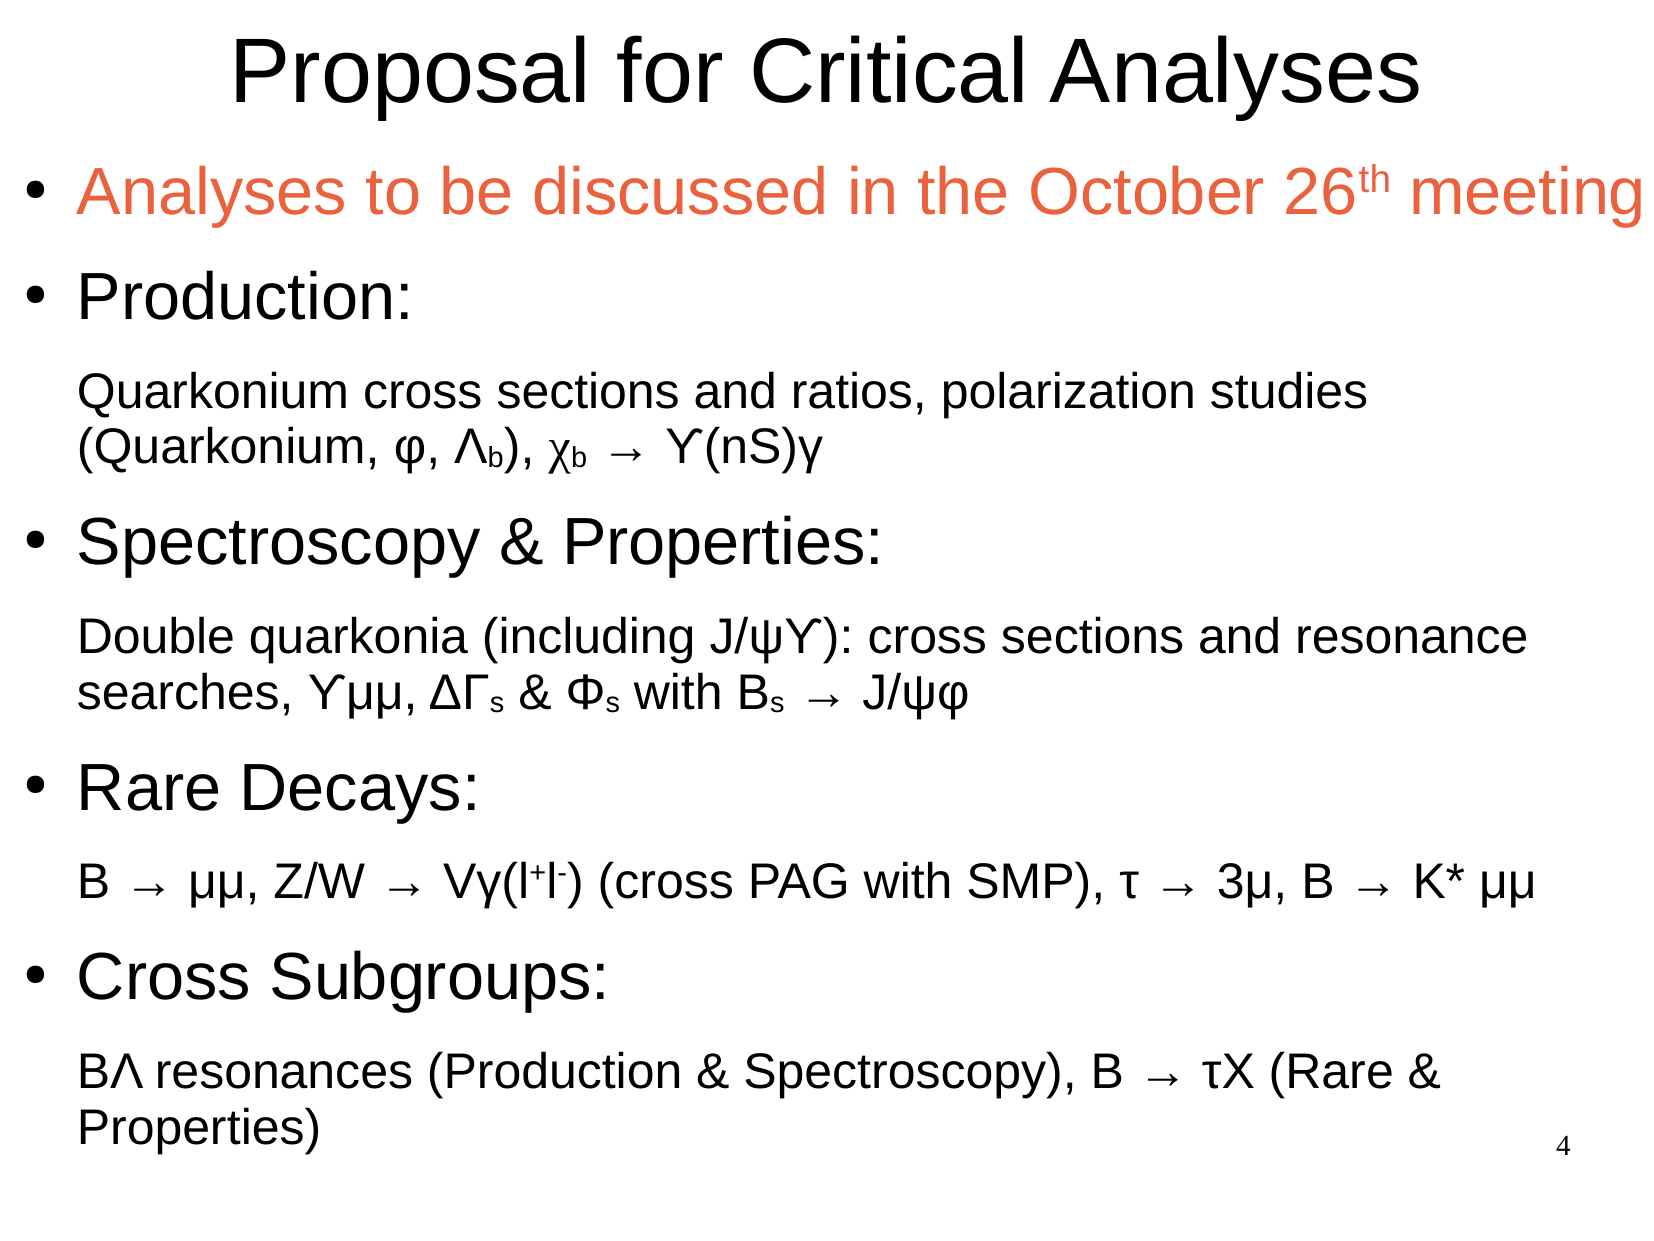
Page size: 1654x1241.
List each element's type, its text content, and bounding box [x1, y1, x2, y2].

list Analyses to be discussed in the October 26th meeting Production: Quarkonium cross sections and ratios, polarization studies (Quarkonium, φ, Λb), χb → ϒ(nS)γ Spectroscopy & Properties: Double quarkonia (including J/ψϒ): cross sections and resonance searches, ϒμμ, ΔΓs & Φs with Bs → J/ψφ Rare Decays: B → μμ, Z/W → Vγ(l+l-) (cross PAG with SMP), τ → 3μ, B → K* μμ Cross Subgroups: BΛ resonances (Production & Spectroscopy), B → τX (Rare & Properties) [5, 154, 1648, 1192]
title Proposal for Critical Analyses [82, 0, 1571, 154]
